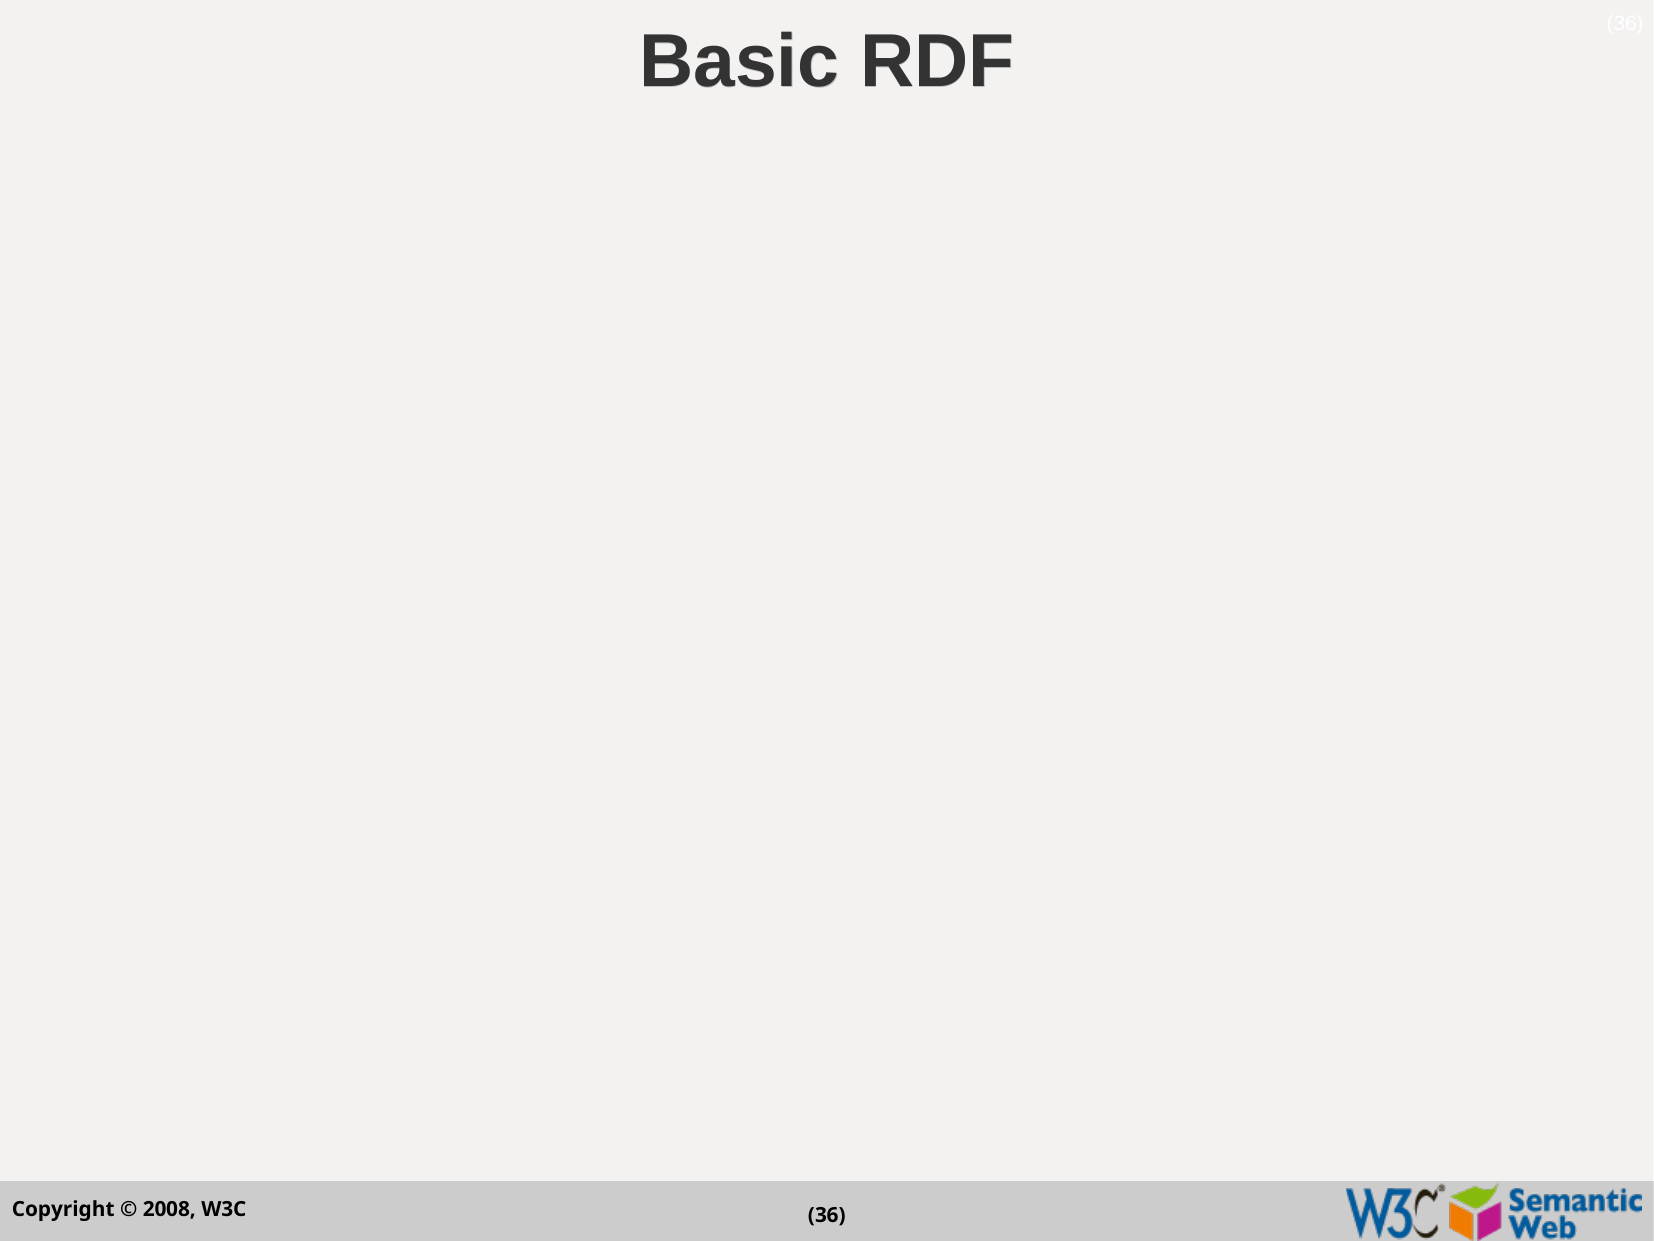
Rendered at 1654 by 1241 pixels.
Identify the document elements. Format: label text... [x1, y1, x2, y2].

title Basic RDF [0, 0, 1654, 119]
picture [1346, 1181, 1642, 1241]
